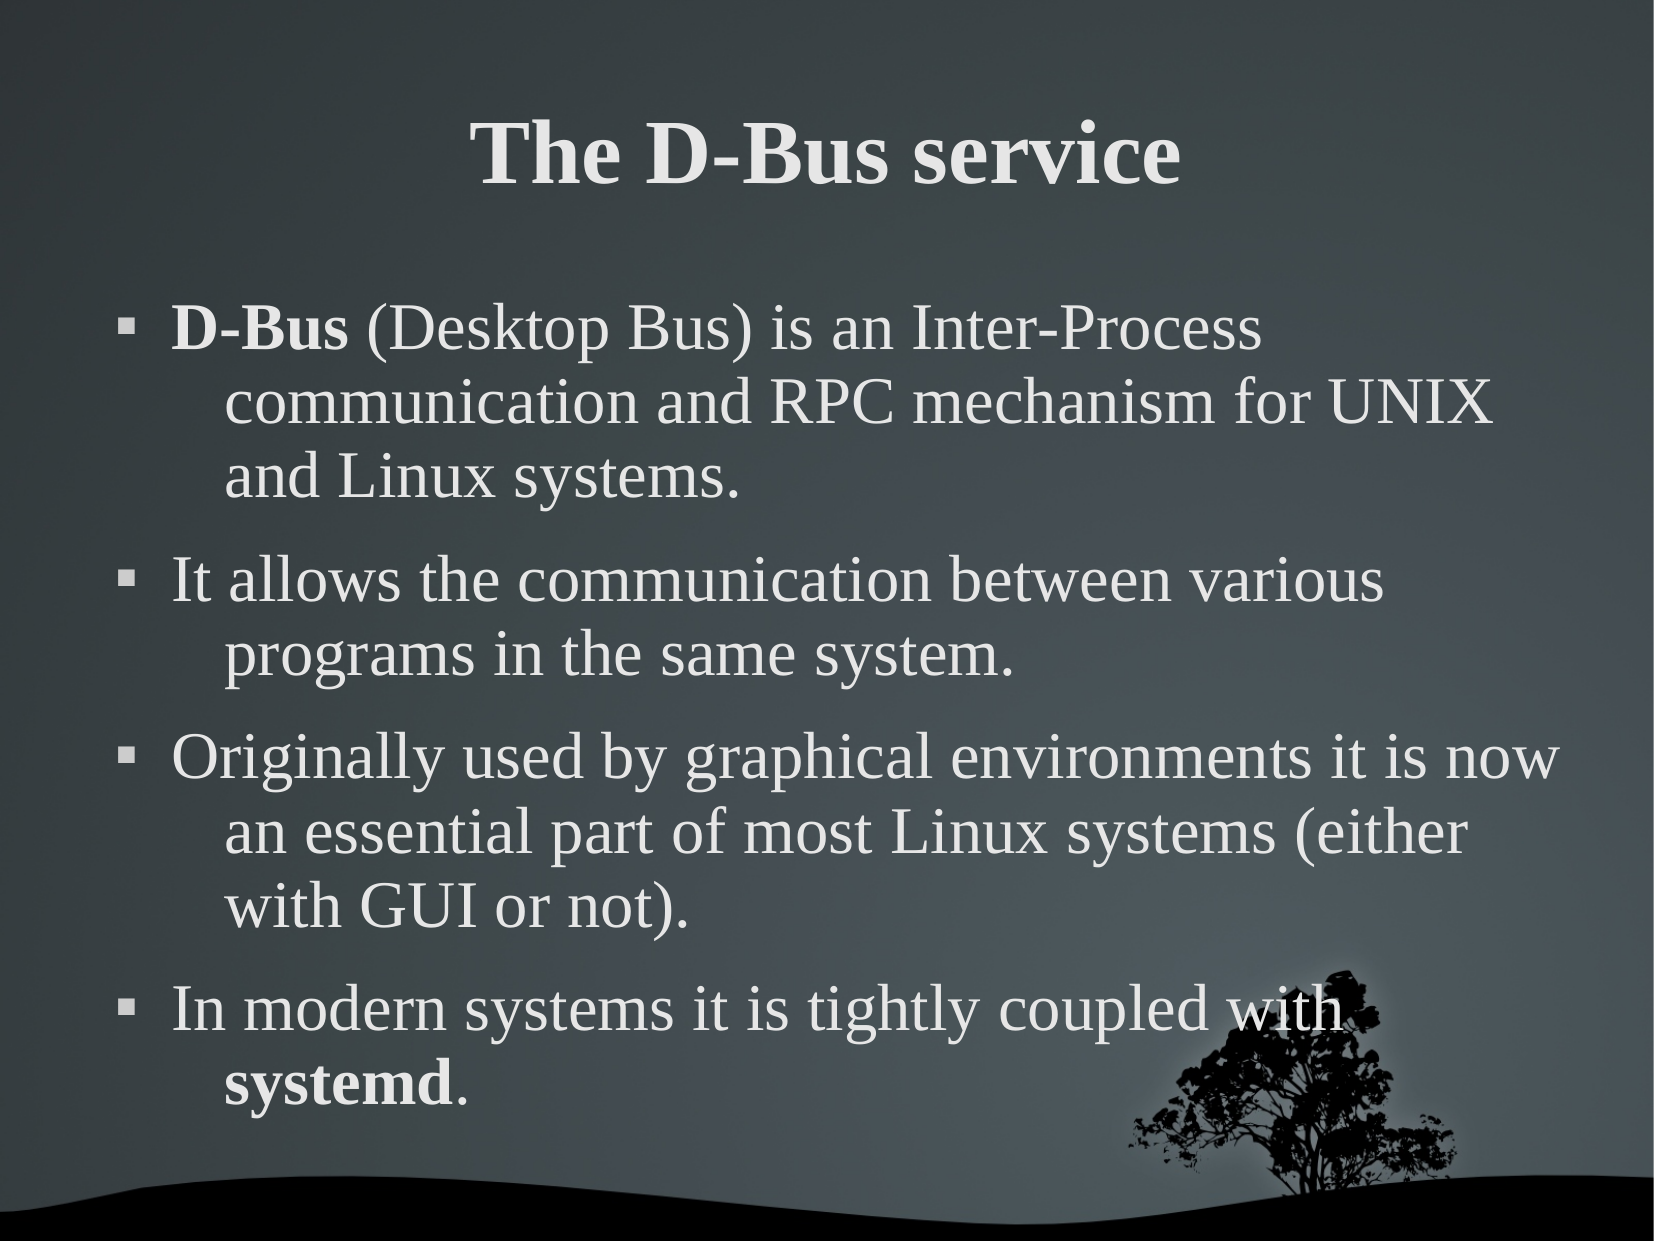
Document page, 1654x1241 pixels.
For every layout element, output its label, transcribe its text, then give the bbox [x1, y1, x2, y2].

picture [0, 0, 1654, 1241]
title The D-Bus service [82, 49, 1571, 257]
list D-Bus (Desktop Bus) is an Inter-Process communication and RPC mechanism for UNIX and Linux systems. It allows the communication between various programs in the same system. Originally used by graphical environments it is now an essential part of most Linux systems (either with GUI or not). In modern systems it is tightly coupled with systemd. [82, 290, 1571, 1120]
